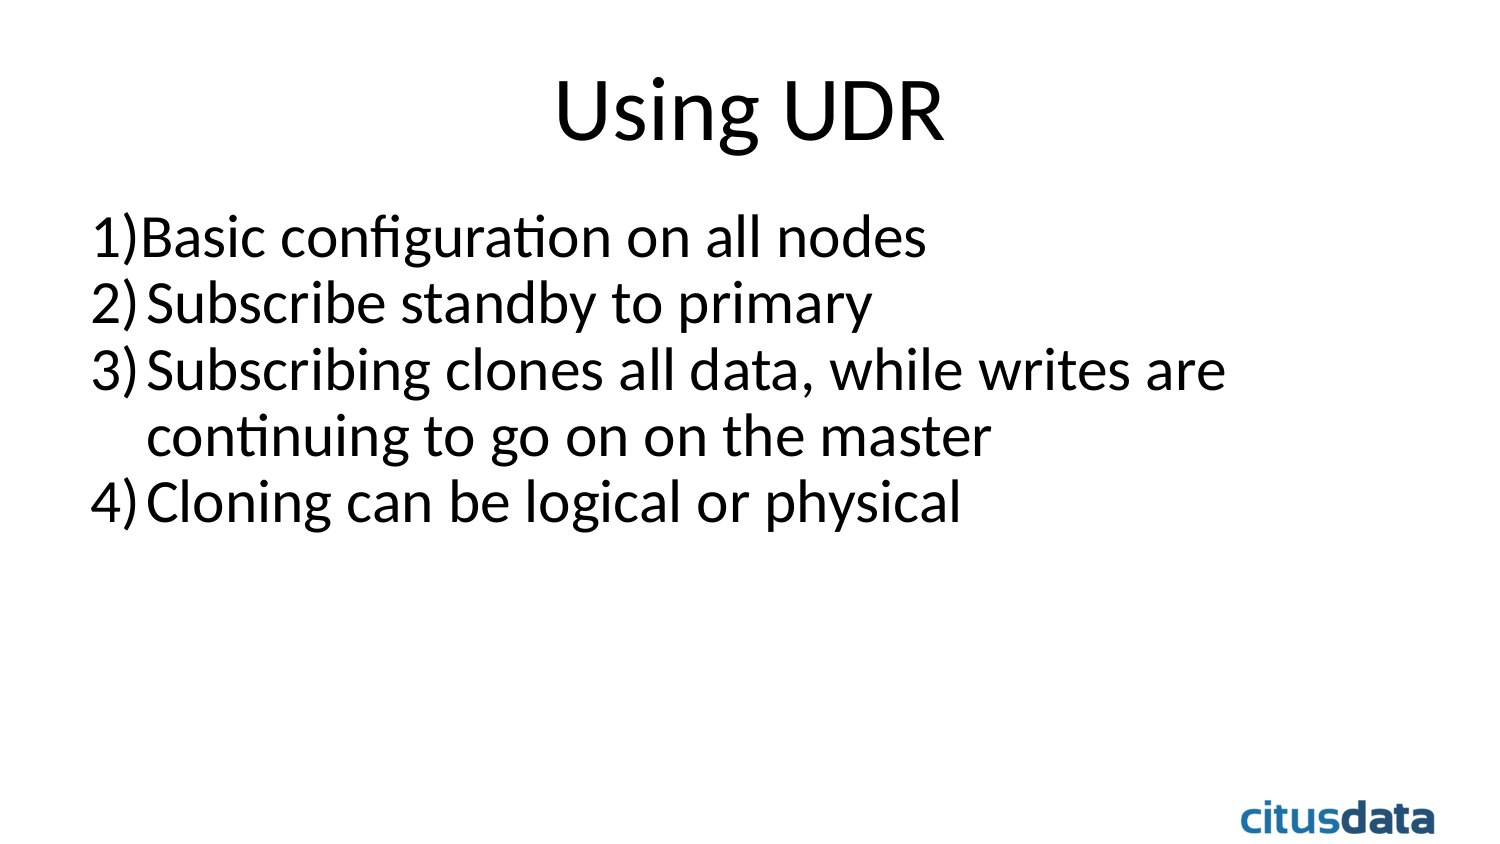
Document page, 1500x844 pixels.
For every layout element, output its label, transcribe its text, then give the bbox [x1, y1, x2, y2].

list Basic configuration on all nodes Subscribe standby to primary Subscribing clones all data, while writes are continuing to go on on the master Cloning can be logical or physical [75, 196, 1425, 754]
picture [1237, 795, 1439, 837]
title Using UDR [75, 33, 1425, 175]
